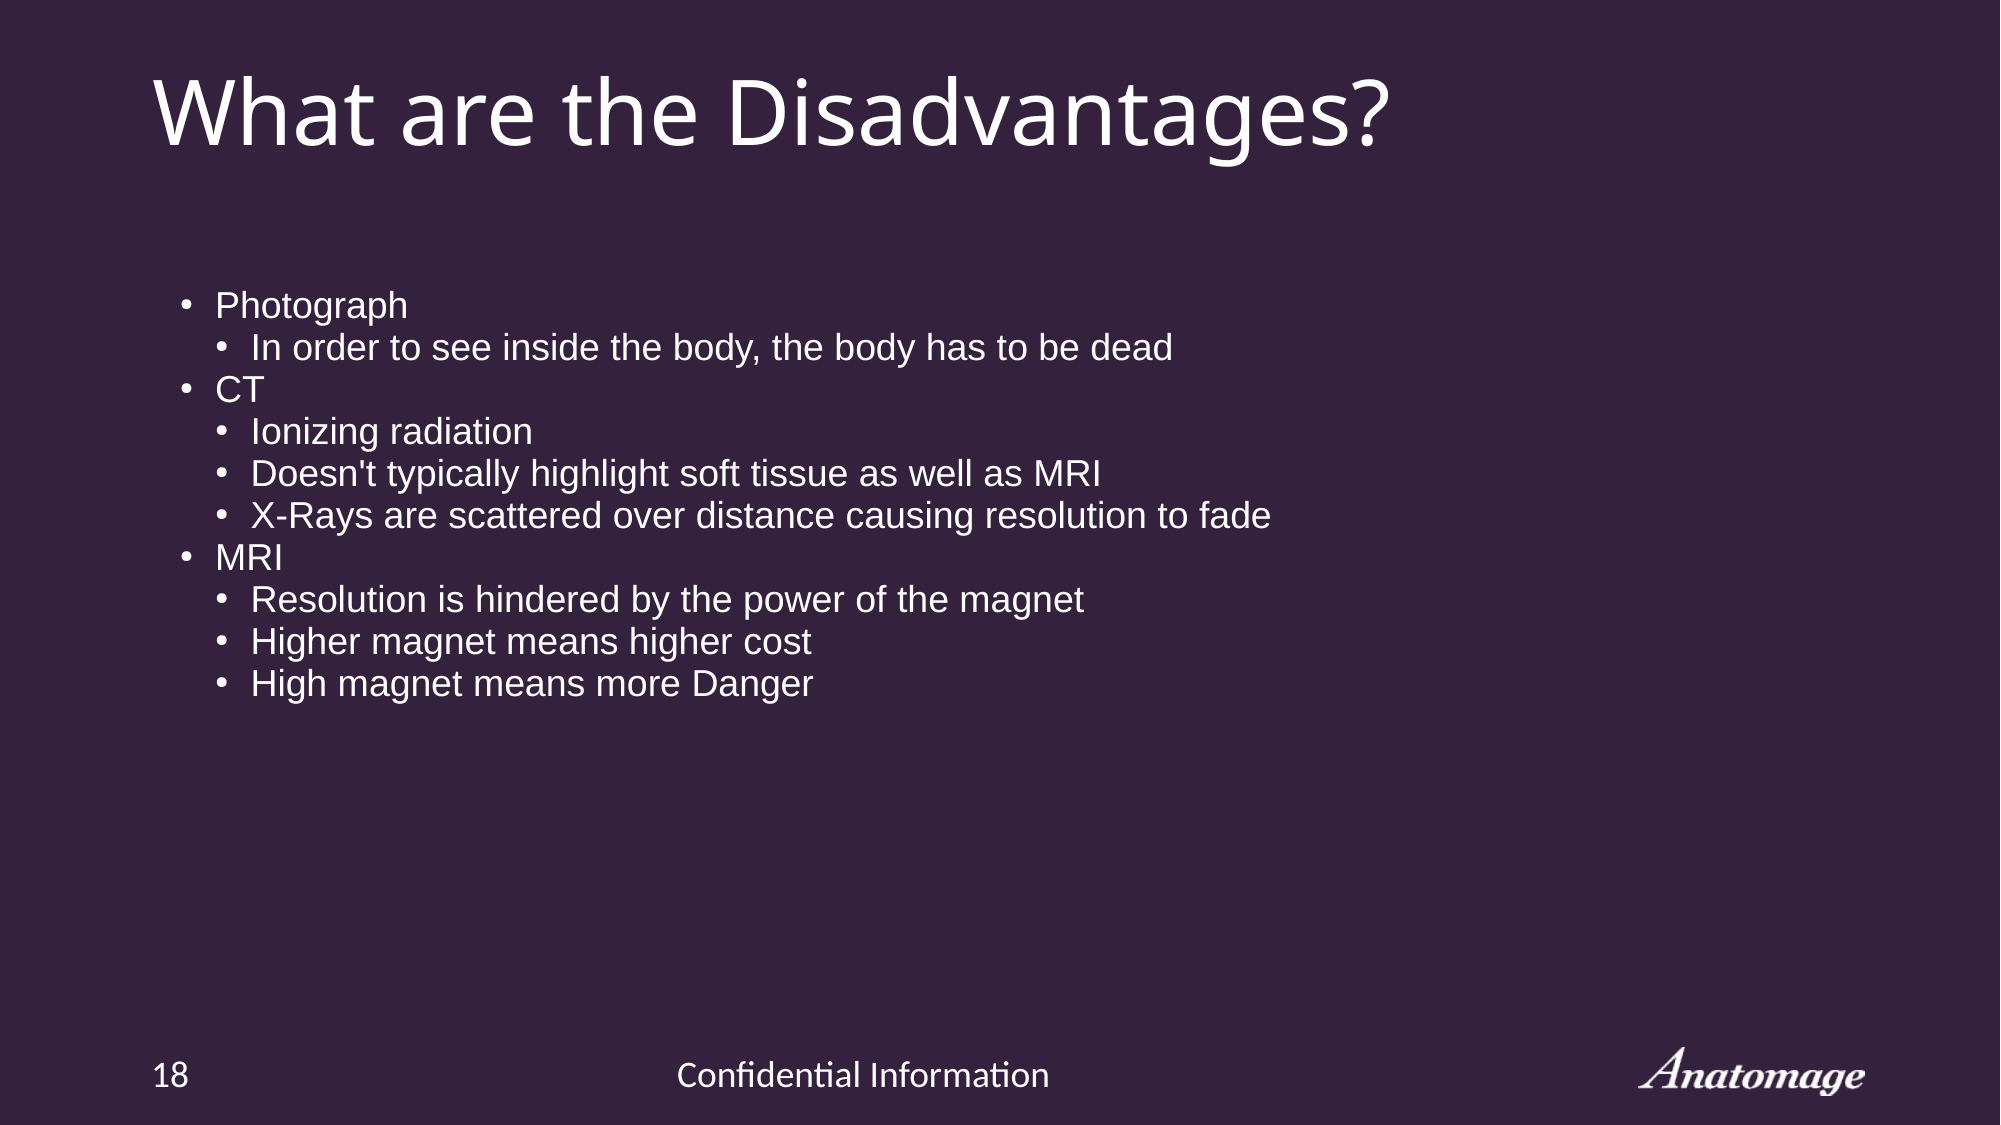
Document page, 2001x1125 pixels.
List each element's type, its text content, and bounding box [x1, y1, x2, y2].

text_box Photograph In order to see inside the body, the body has to be dead CT Ionizing radiation Doesn't typically highlight soft tissue as well as MRI X-Rays are scattered over distance causing resolution to fade MRI Resolution is hindered by the power of the magnet Higher magnet means higher cost High magnet means more Danger [165, 277, 1291, 755]
picture [1638, 1047, 1865, 1096]
footer Confidential Information [662, 1042, 1338, 1103]
title What are the Disadvantages? [137, 60, 1863, 278]
slide_number 19 [136, 1042, 587, 1103]
